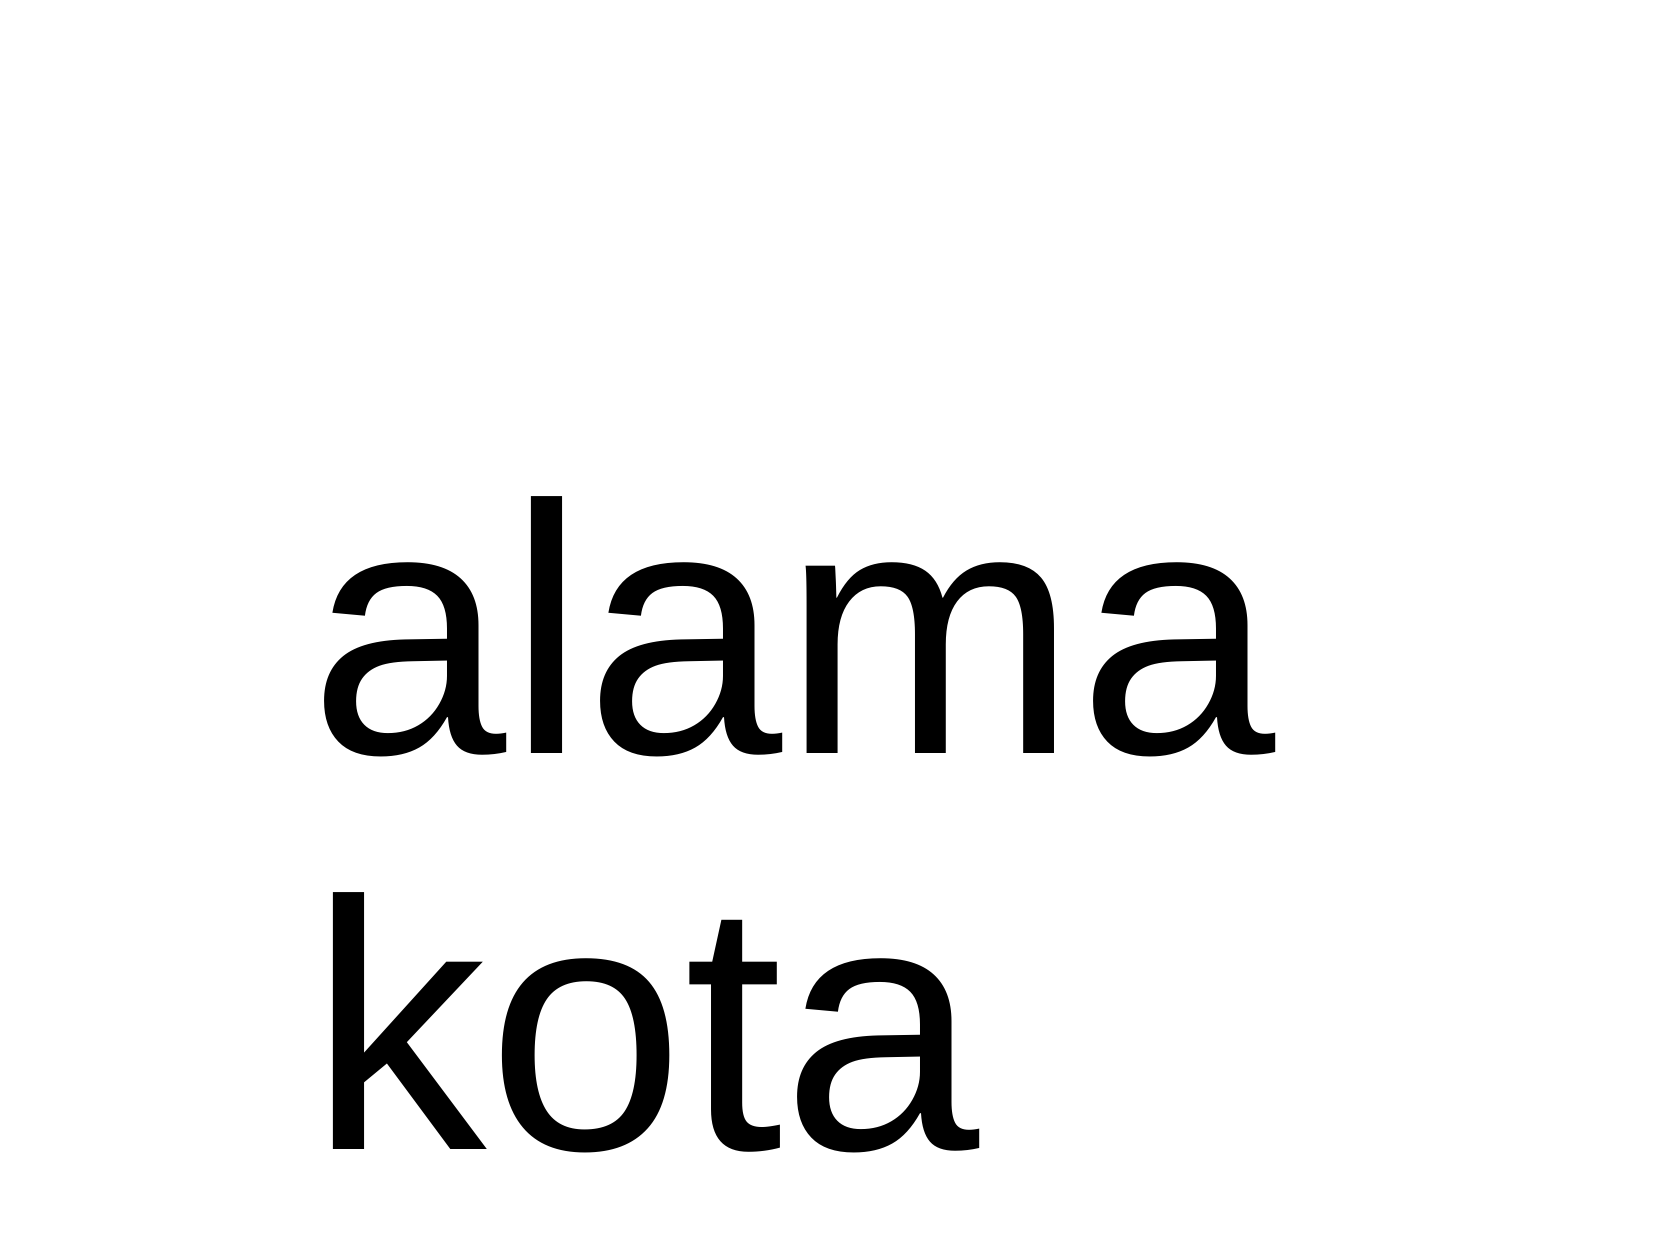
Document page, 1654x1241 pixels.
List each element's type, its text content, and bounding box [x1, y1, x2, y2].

text_box alamakota [295, 425, 1312, 1233]
